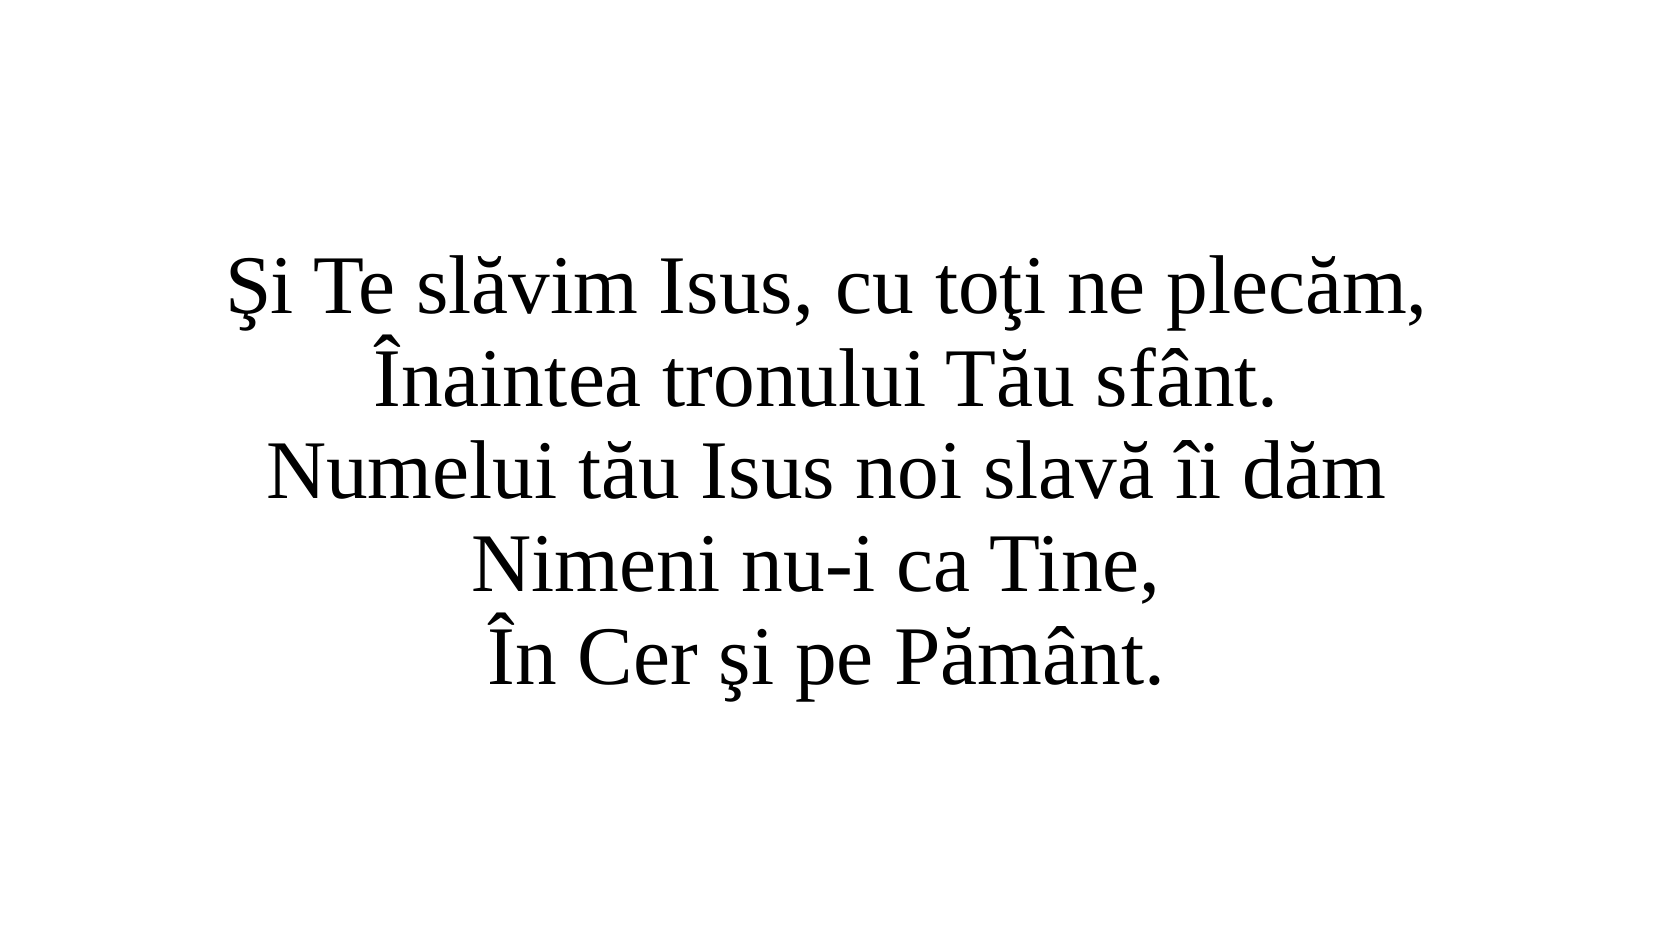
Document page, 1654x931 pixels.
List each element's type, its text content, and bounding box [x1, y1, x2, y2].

subtitle Şi Te slăvim Isus, cu toţi ne plecăm, Înaintea tronului Tău sfânt. Numelui tău Isus noi slavă îi dăm Nimeni nu-i ca Tine, În Cer şi pe Pământ. [165, 205, 1489, 745]
